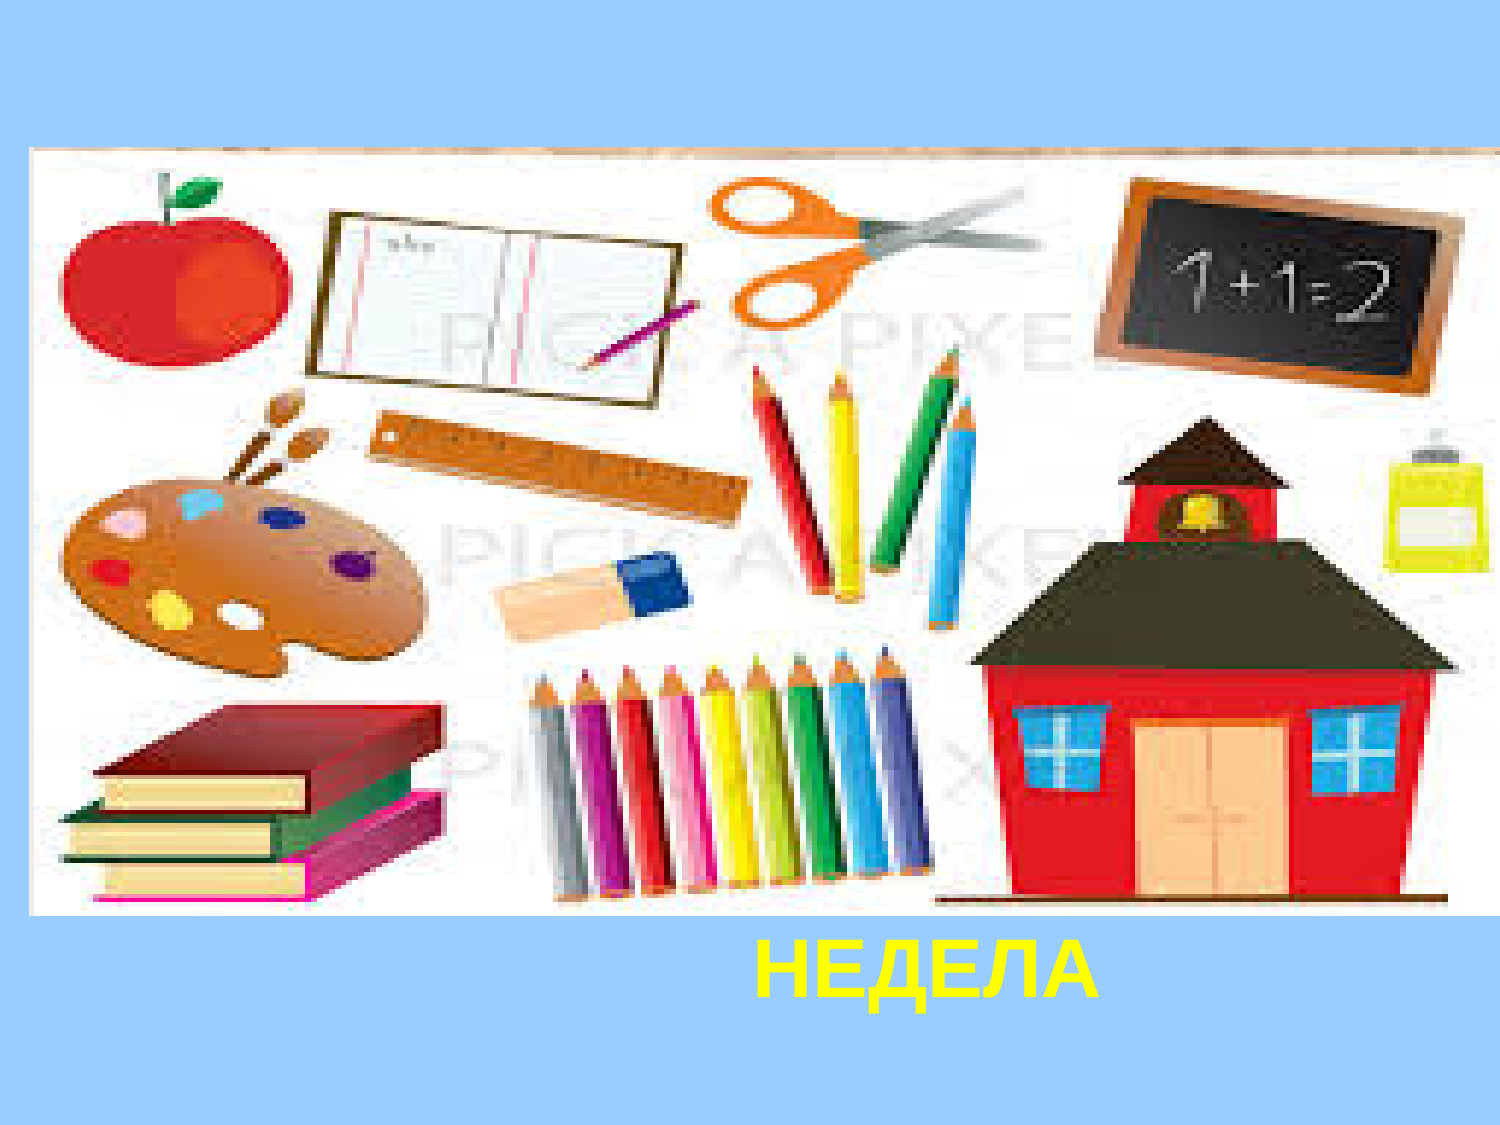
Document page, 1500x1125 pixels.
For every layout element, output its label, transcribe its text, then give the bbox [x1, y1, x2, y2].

text_box НЕДЕЛА [738, 915, 1145, 1038]
picture [29, 147, 1500, 916]
